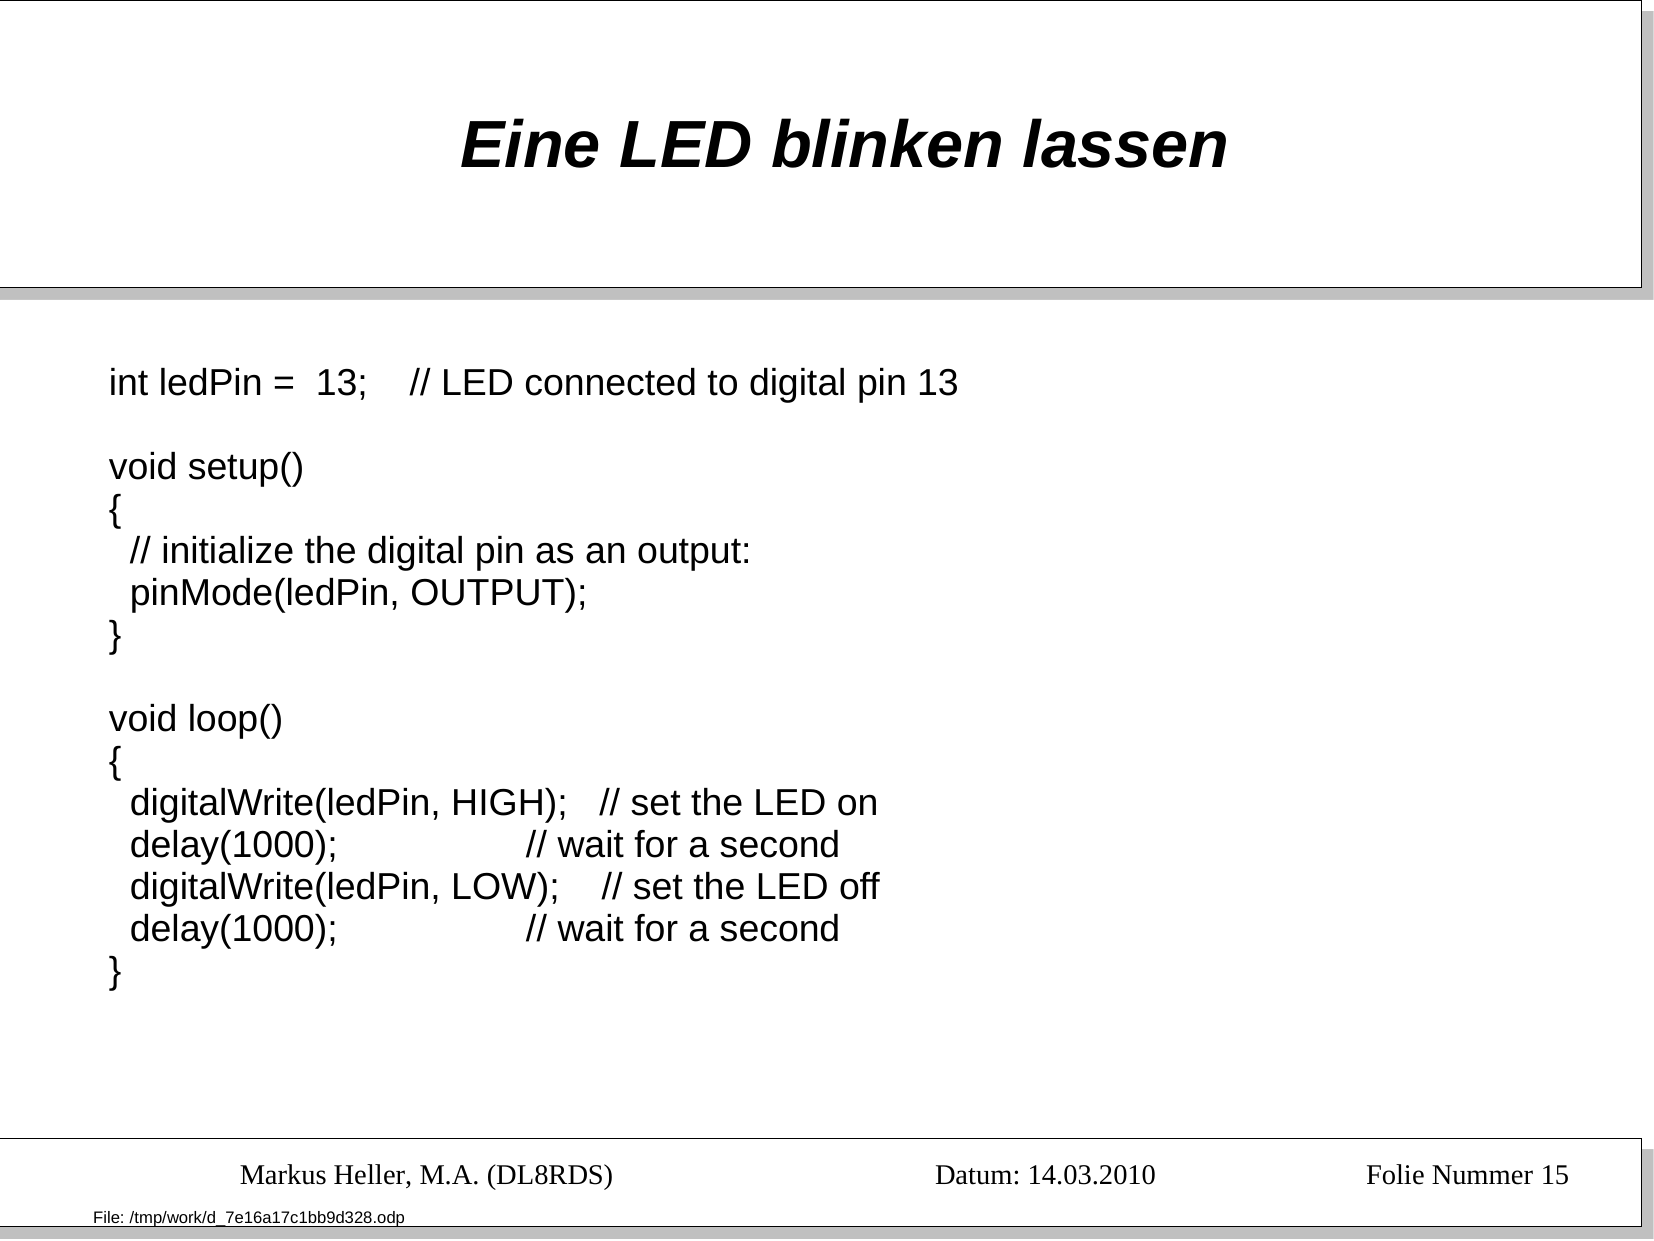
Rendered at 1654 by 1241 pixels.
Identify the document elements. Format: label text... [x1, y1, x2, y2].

title Eine LED blinken lassen [0, 7, 1654, 282]
text_box int ledPin = 13; // LED connected to digital pin 13 void setup() { // initialize the digital pin as an output: pinMode(ledPin, OUTPUT); } void loop() { digitalWrite(ledPin, HIGH); // set the LED on delay(1000); // wait for a second digitalWrite(ledPin, LOW); // set the LED off delay(1000); // wait for a second } [94, 354, 975, 1000]
